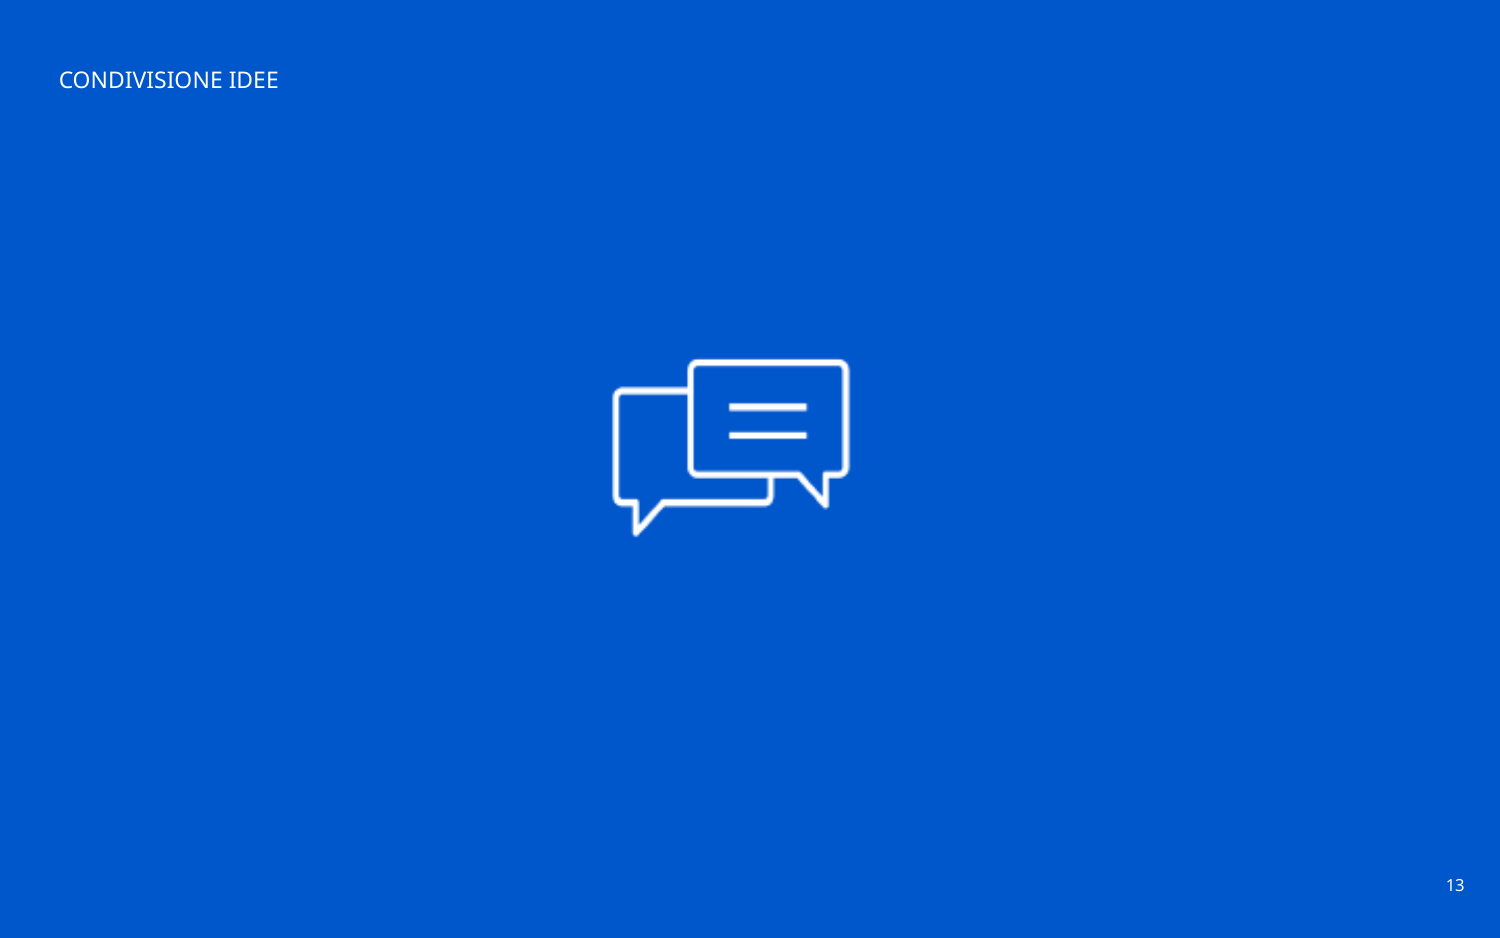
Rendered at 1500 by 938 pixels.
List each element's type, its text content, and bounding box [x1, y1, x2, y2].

picture [0, 0, 1500, 938]
text_box CONDIVISIONE IDEE [43, 50, 486, 141]
slide_number <number> [1389, 849, 1480, 922]
